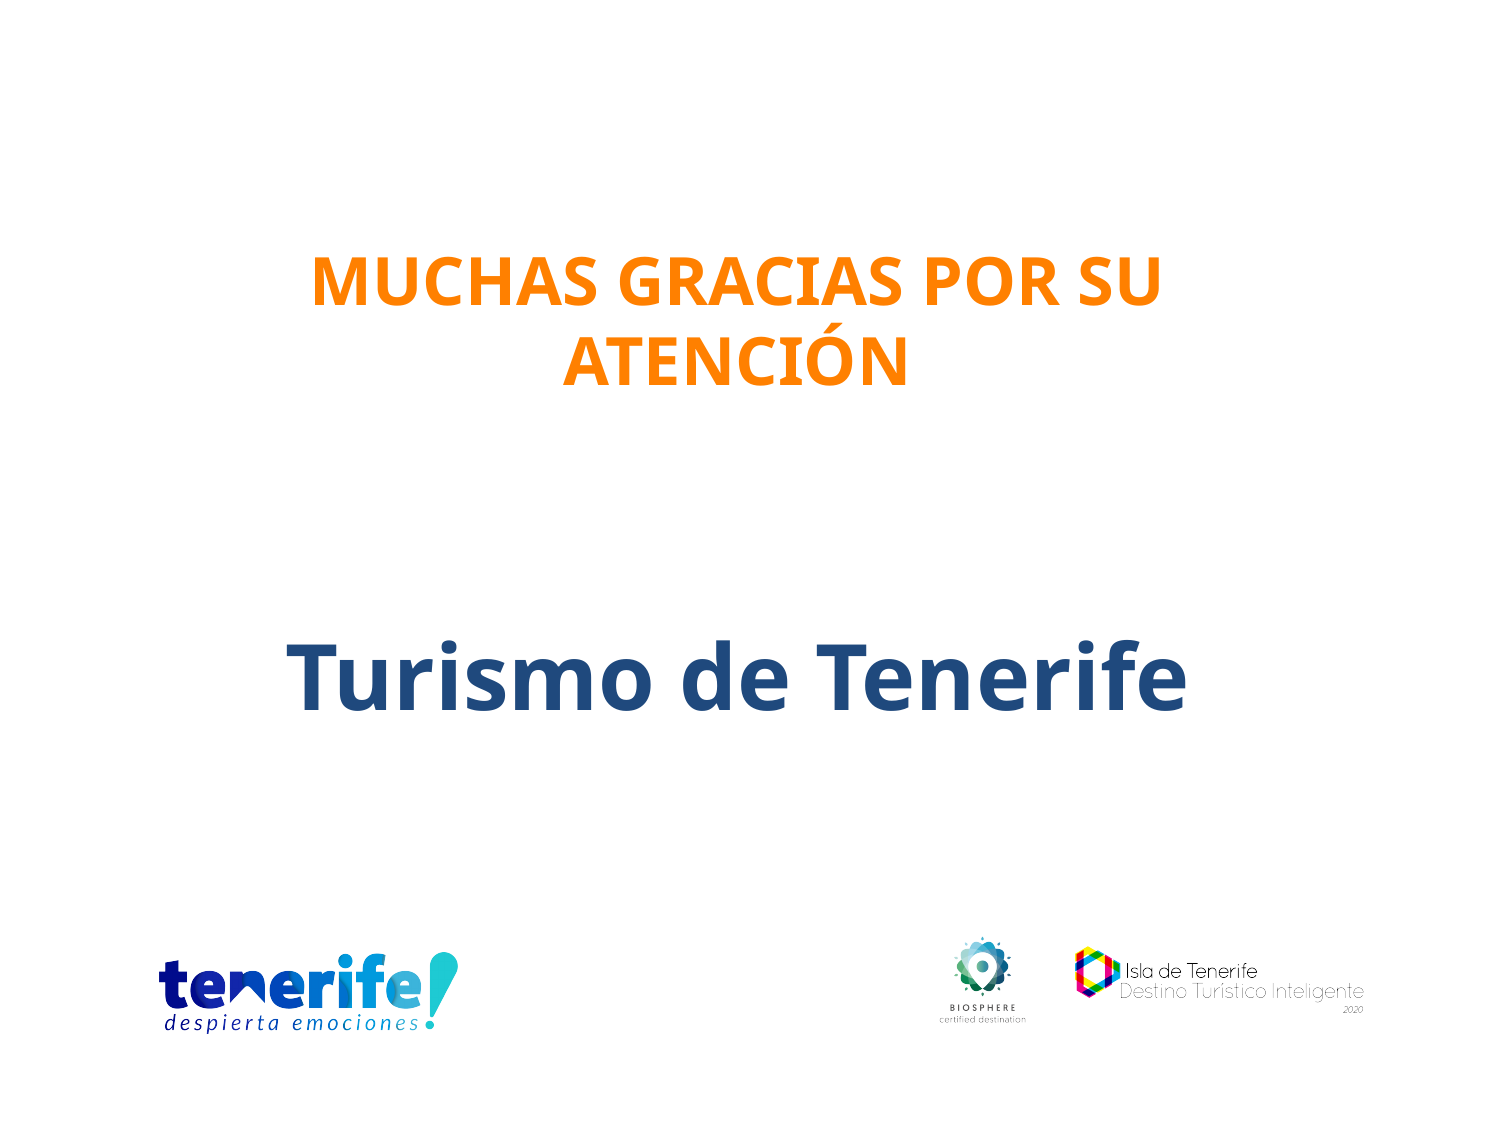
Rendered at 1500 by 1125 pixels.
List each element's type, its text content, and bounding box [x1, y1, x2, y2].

text_box MUCHAS GRACIAS POR SU ATENCIÓN Turismo de Tenerife [112, 231, 1364, 724]
picture [919, 927, 1046, 1034]
picture [1075, 946, 1364, 1016]
picture [159, 952, 458, 1034]
